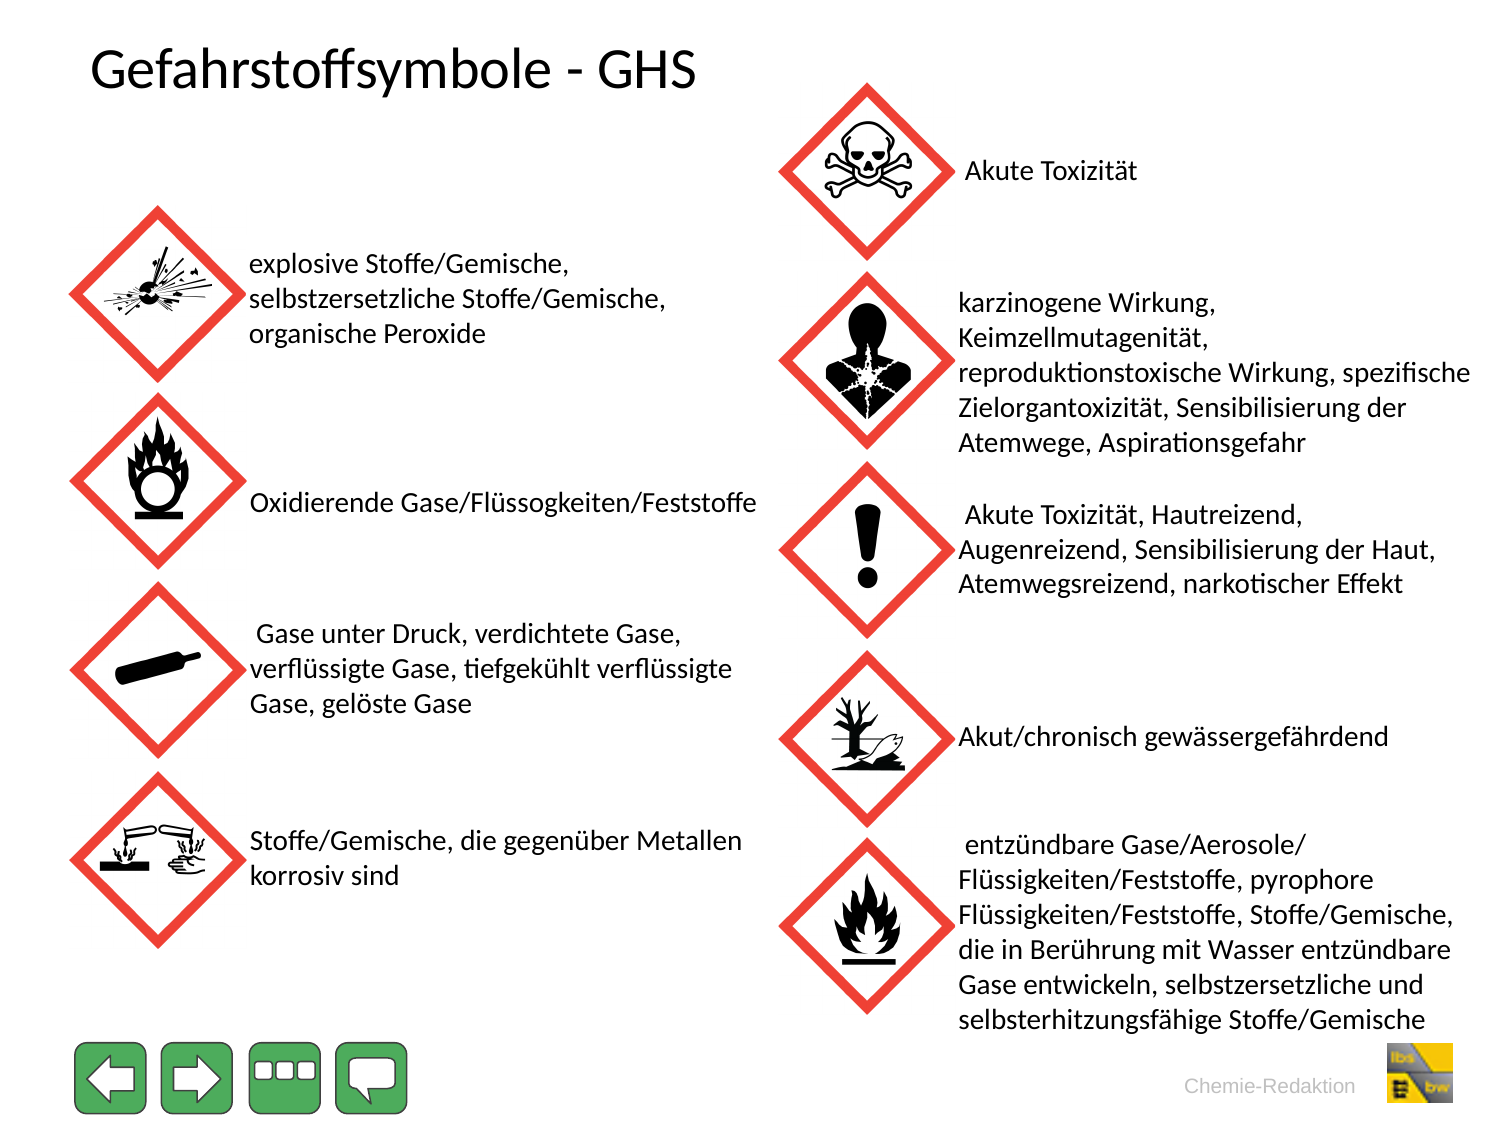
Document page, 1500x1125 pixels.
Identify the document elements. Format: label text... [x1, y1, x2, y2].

text_box explosive Stoffe/Gemische, selbstzersetzliche Stoffe/Gemische, organische Peroxide [245, 234, 766, 352]
text_box Gase unter Druck, verdichtete Gase, verflüssigte Gase, tiefgekühlt verflüssigte Gase, gelöste Gase [246, 605, 767, 723]
picture [1387, 1043, 1453, 1103]
picture [69, 771, 247, 949]
picture [778, 461, 956, 639]
text_box karzinogene Wirkung, Keimzellmutagenität, reproduktionstoxische Wirkung, spezifische Zielorgantoxizität, Sensibilisierung der Atemwege, Aspirationsgefahr [955, 273, 1476, 462]
picture [69, 392, 247, 570]
text_box Stoffe/Gemische, die gegenüber Metallen korrosiv sind [246, 813, 767, 895]
picture [69, 581, 247, 759]
text_box Oxidierende Gase/Flüssogkeiten/Feststoffe [246, 475, 767, 522]
picture [778, 650, 956, 828]
picture [68, 205, 247, 383]
text_box entzündbare Gase/Aerosole/ Flüssigkeiten/Feststoffe, pyrophore Flüssigkeiten/Feststoffe, Stoffe/Gemische, die in Berührung mit Wasser entzündbare Gase entwickeln, selbstzersetzliche und selbsterhitzungsfähige Stoffe/Gemische [955, 814, 1476, 1039]
text_box Akute Toxizität, Hautreizend, Augenreizend, Sensibilisierung der Haut, Atemwegsreizend, narkotischer Effekt [955, 485, 1476, 603]
text_box [778, 837, 955, 1014]
picture [778, 271, 956, 450]
title Gefahrstoffsymbole - GHS [75, 20, 721, 110]
text_box Akute Toxizität [955, 143, 1476, 190]
picture [778, 82, 956, 261]
text_box Akut/chronisch gewässergefährdend [955, 709, 1476, 755]
